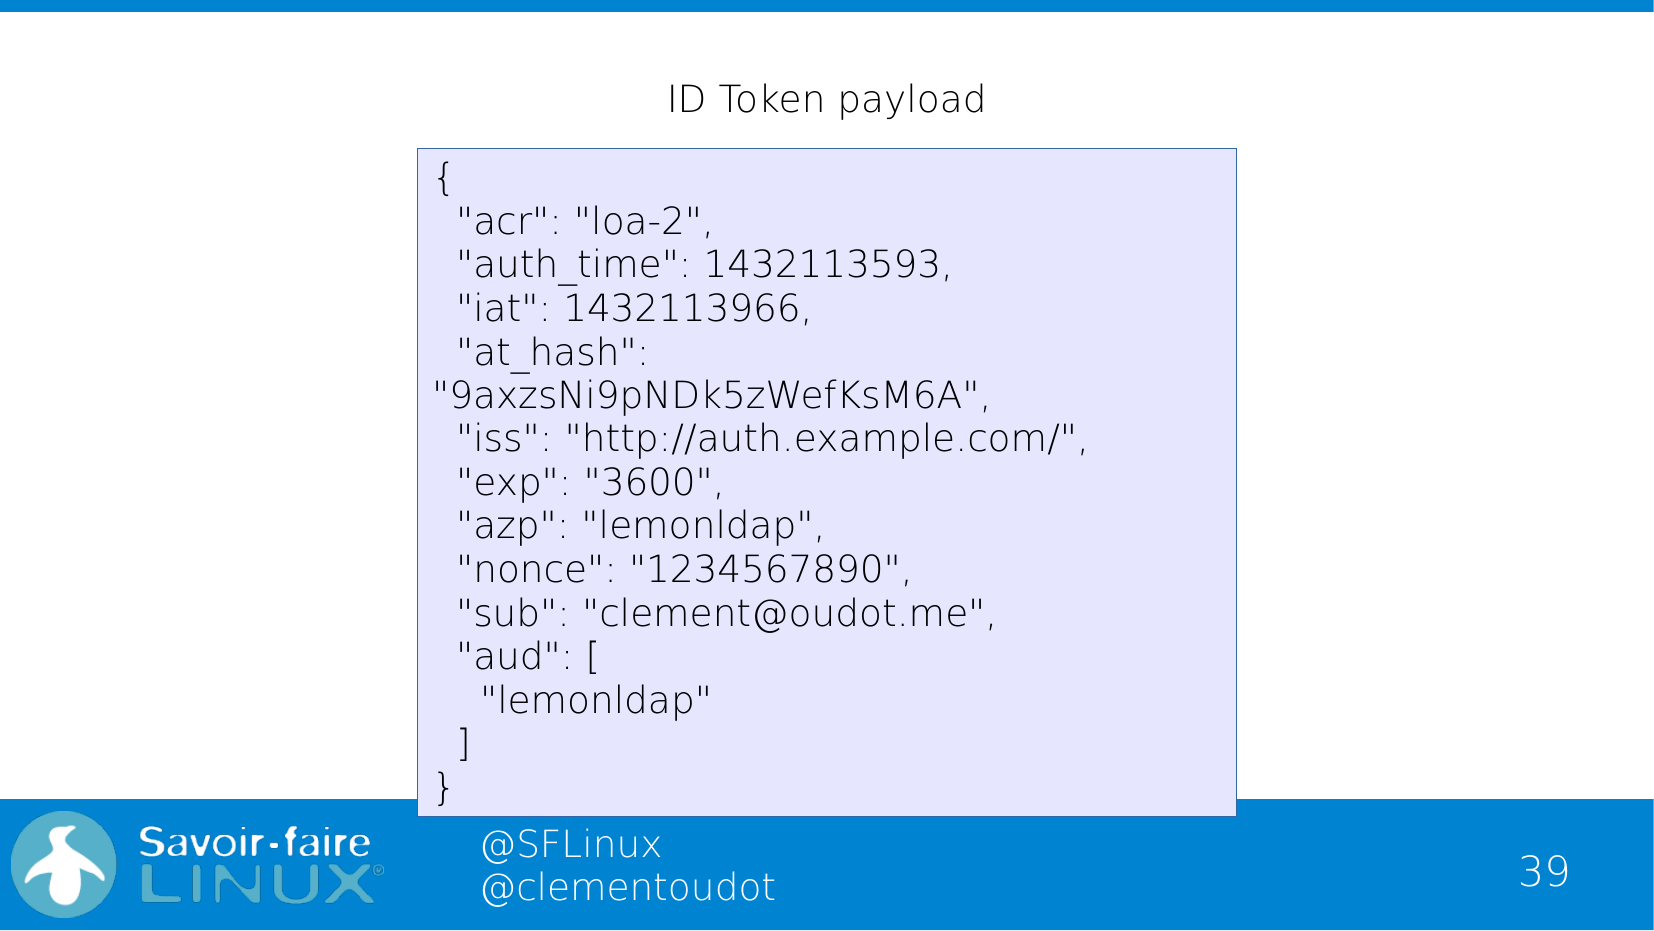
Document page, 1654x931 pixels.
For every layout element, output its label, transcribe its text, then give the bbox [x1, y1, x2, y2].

text_box { "acr": "loa-2", "auth_time": 1432113593, "iat": 1432113966, "at_hash": "9axzsNi9pNDk5zWefKsM6A", "iss": "http://auth.example.com/", "exp": "3600", "azp": "lemonldap", "nonce": "1234567890", "sub": "clement@oudot.me", "aud": [ "lemonldap" ] } [417, 148, 1237, 780]
picture [11, 811, 384, 918]
text_box ID Token payload [652, 70, 1002, 130]
